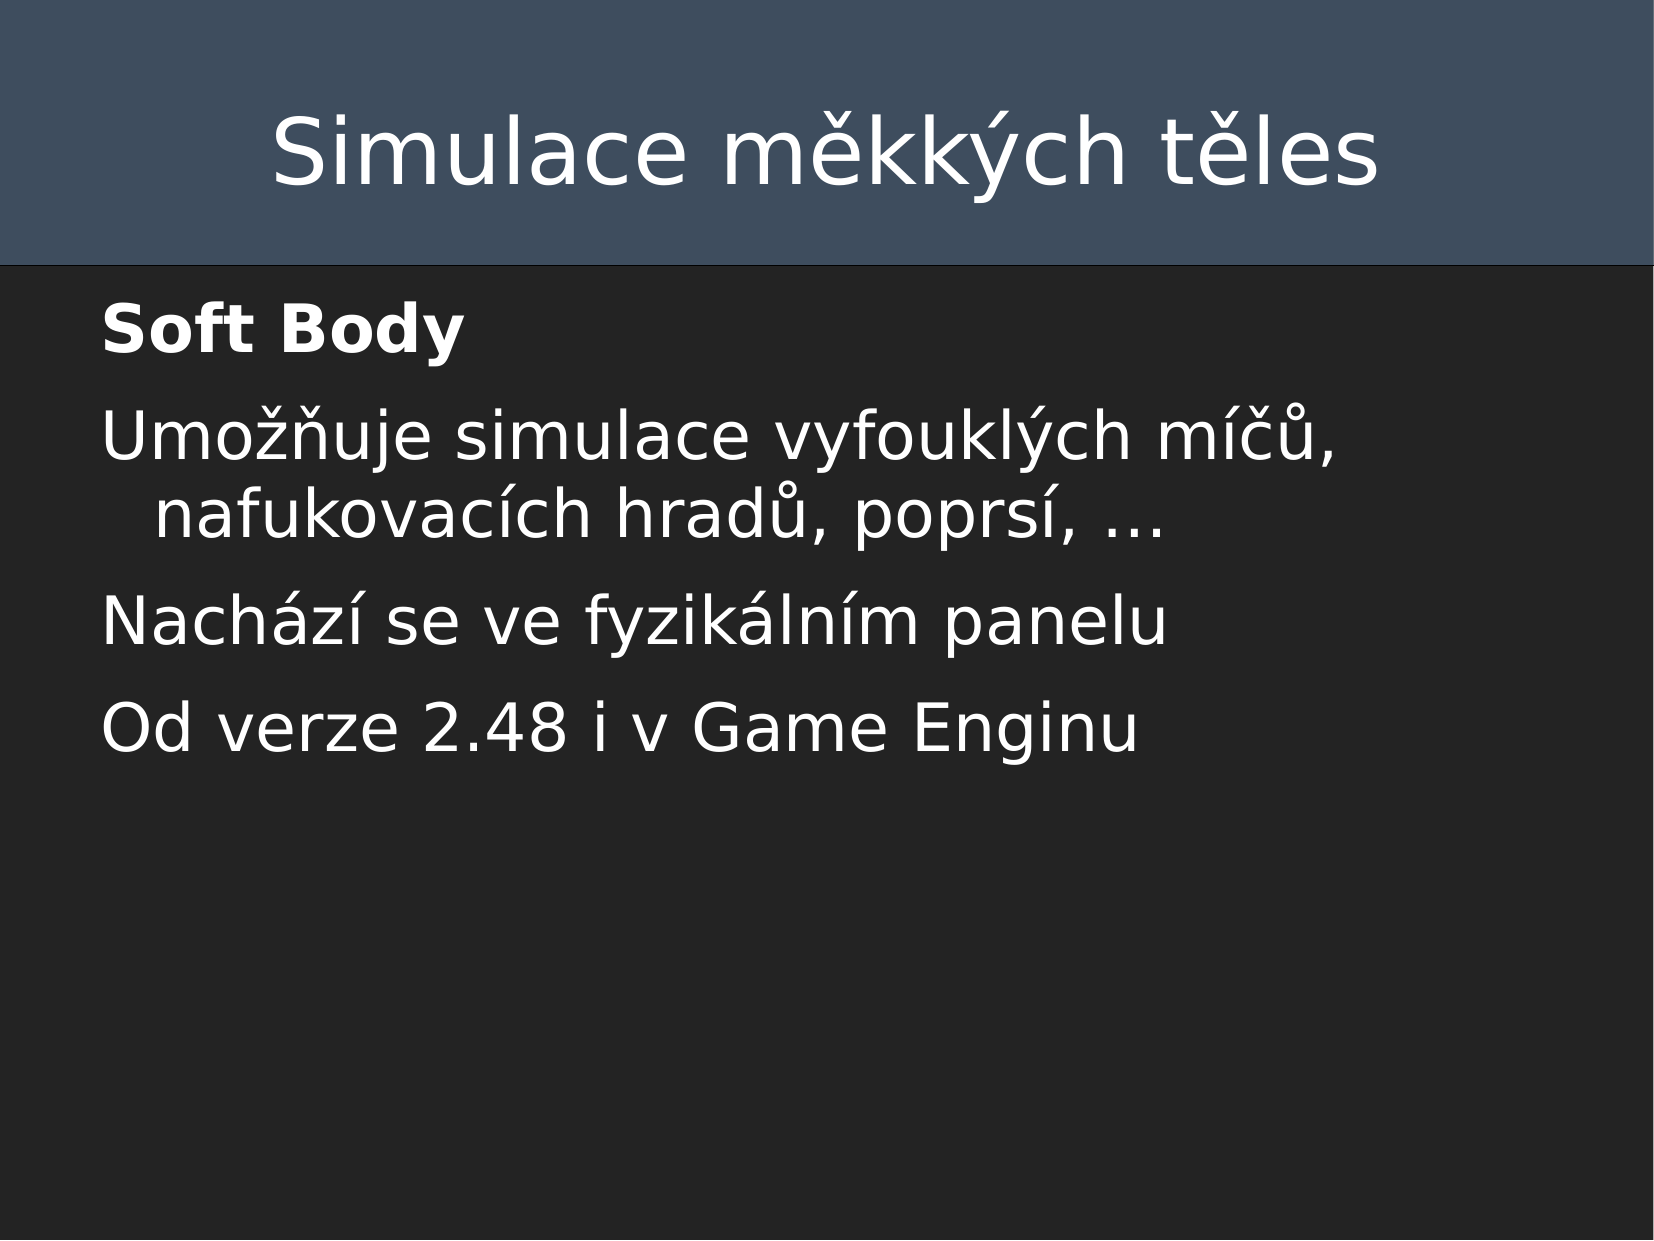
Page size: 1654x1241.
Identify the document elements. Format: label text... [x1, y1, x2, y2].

list Soft Body Umožňuje simulace vyfouklých míčů, nafukovacích hradů, poprsí, … Nachází se ve fyzikálním panelu Od verze 2.48 i v Game Enginu [82, 290, 1571, 1094]
title Simulace měkkých těles [82, 56, 1571, 250]
